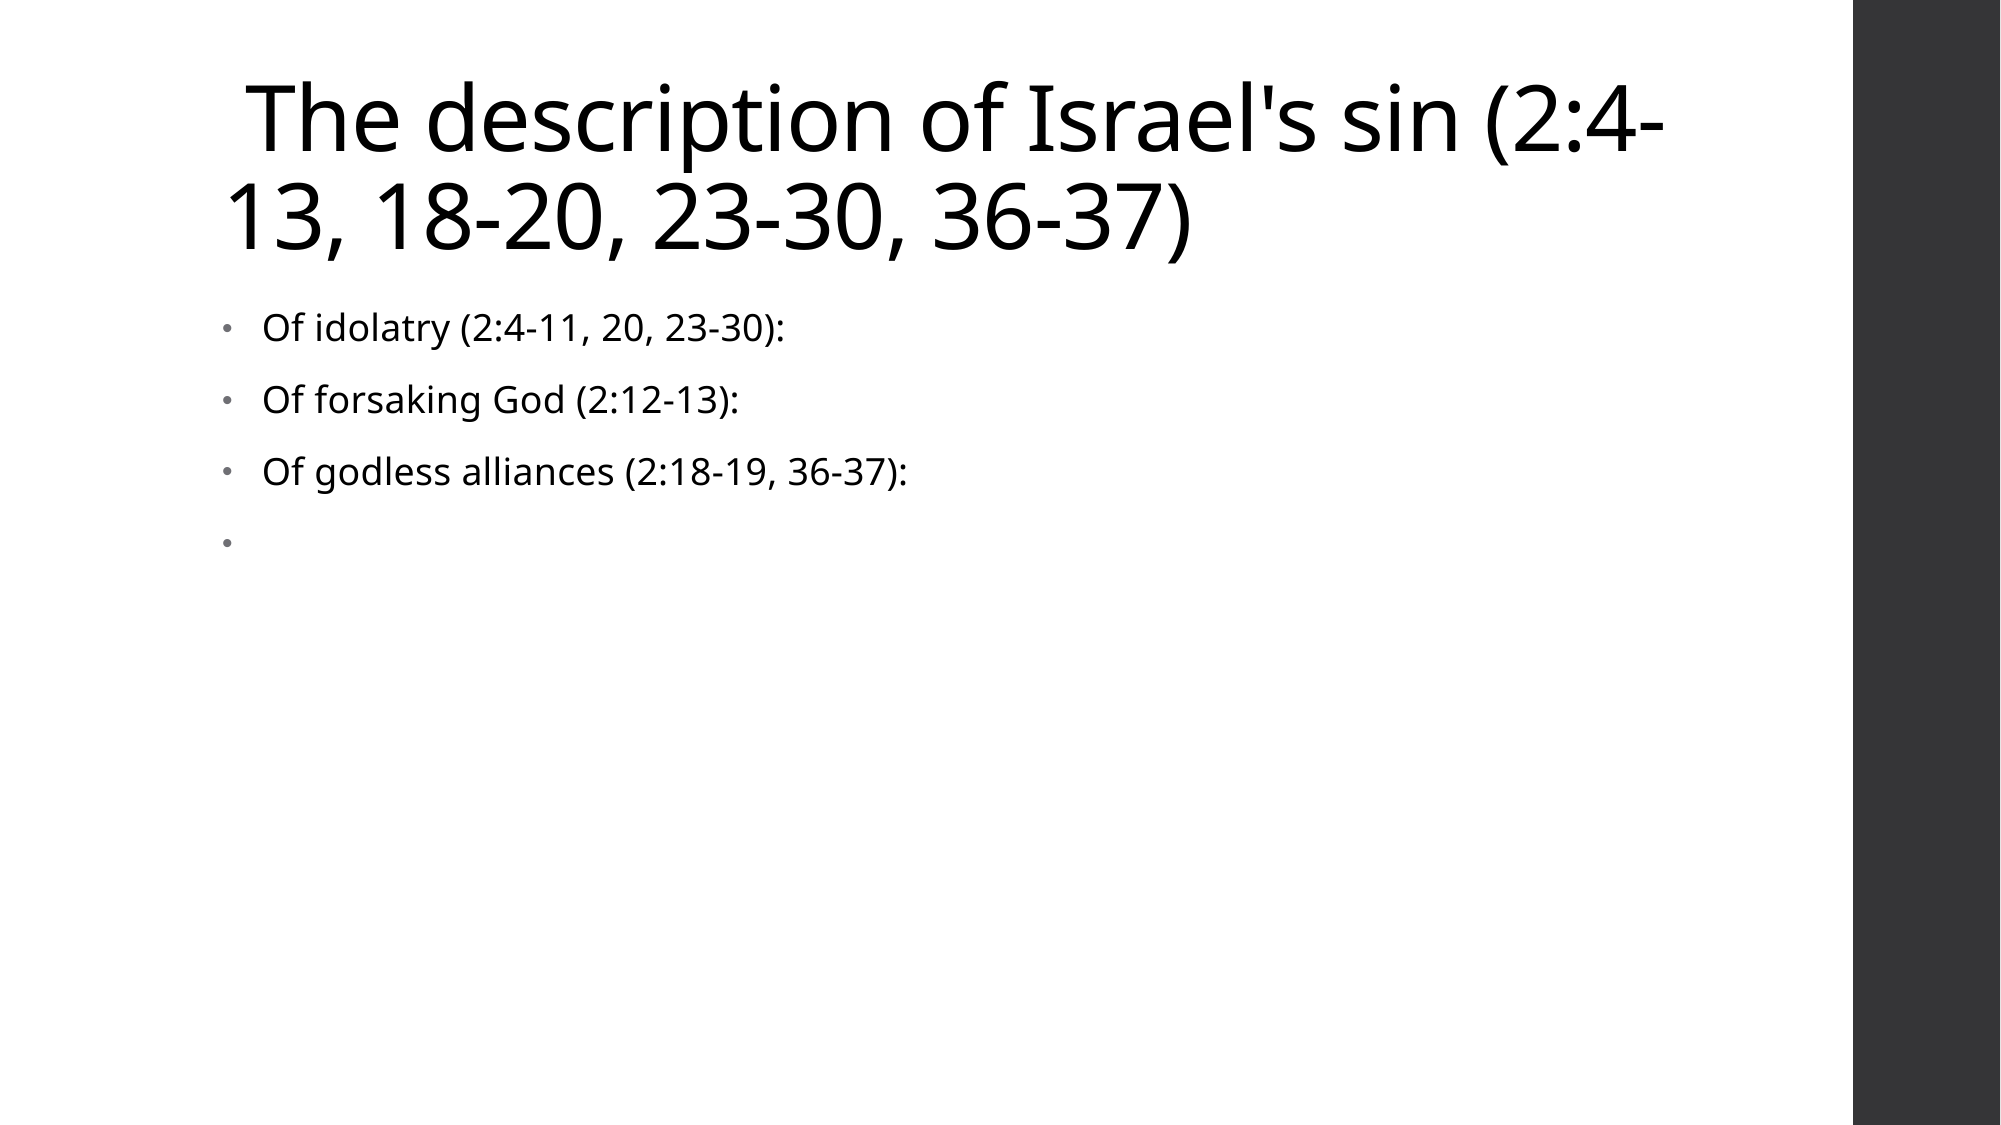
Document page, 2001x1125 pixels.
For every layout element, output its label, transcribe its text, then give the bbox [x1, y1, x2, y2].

list Of idolatry (2:4-11, 20, 23-30): Of forsaking God (2:12-13): Of godless alliances (2:18-19, 36-37): [206, 299, 1617, 1014]
title The description of Israel's sin (2:4-13, 18-20, 23-30, 36-37) [206, 60, 1797, 278]
